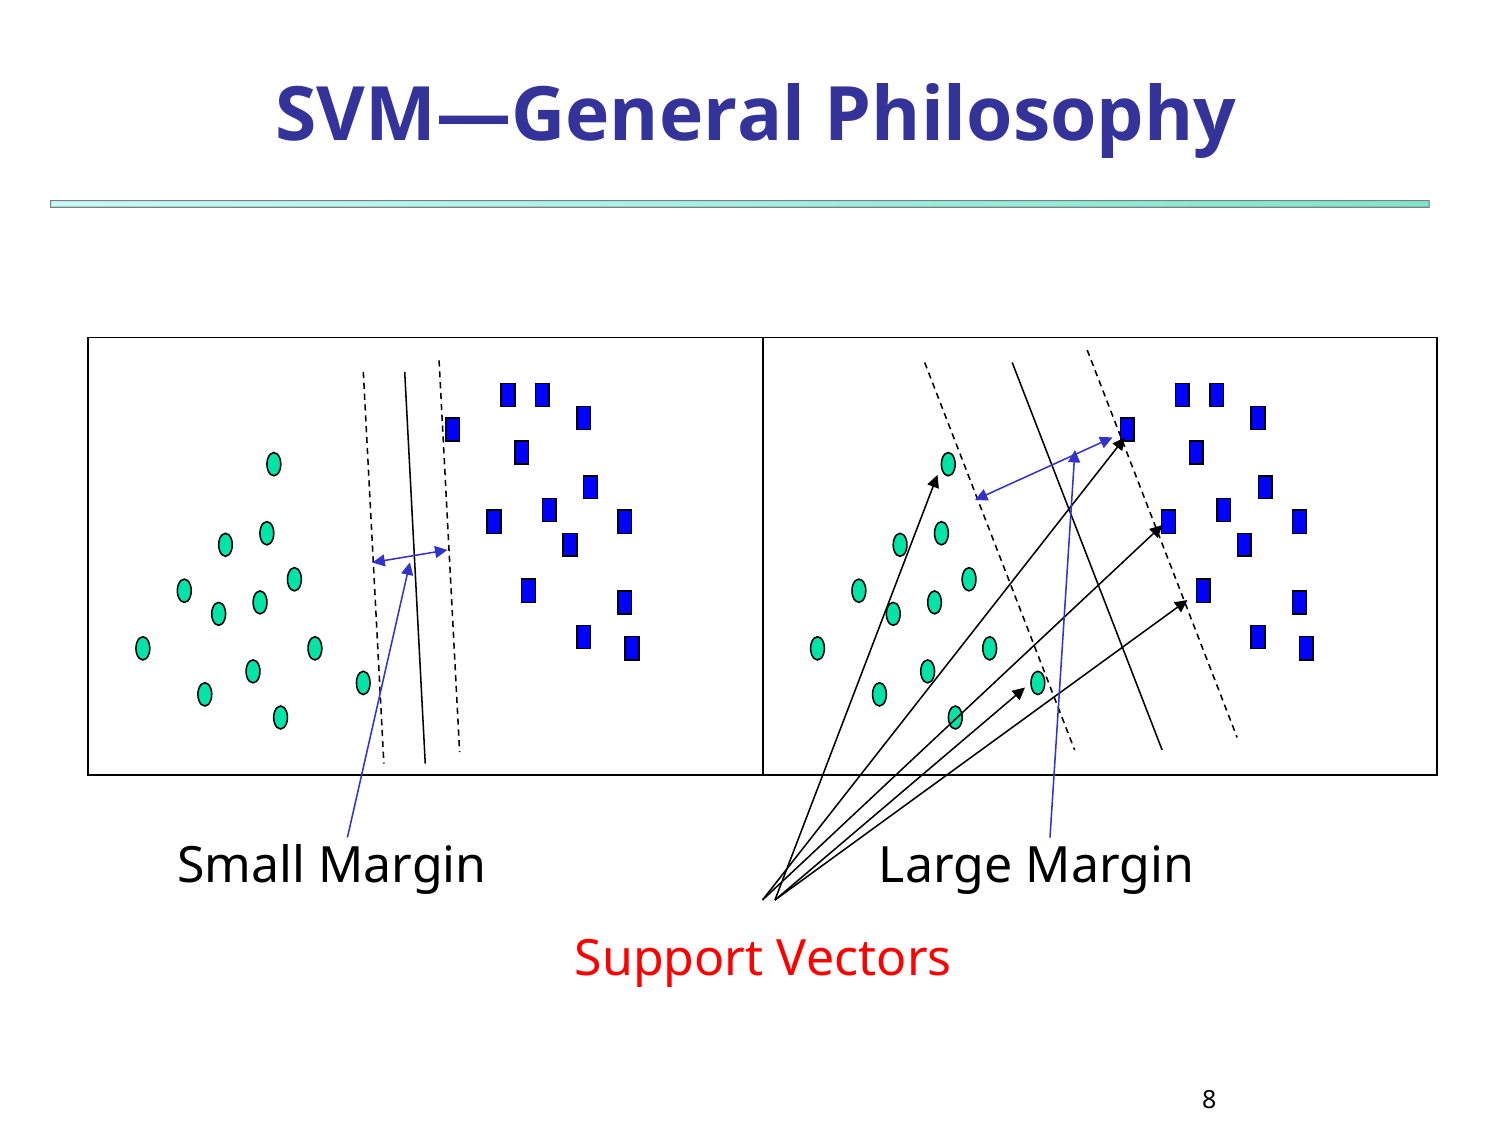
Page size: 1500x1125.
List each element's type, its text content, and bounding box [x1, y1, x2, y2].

text_box [1161, 510, 1176, 534]
text_box [618, 590, 632, 614]
text_box [1258, 475, 1272, 499]
text_box [542, 498, 557, 522]
text_box [618, 510, 632, 534]
text_box [501, 383, 515, 407]
text_box [576, 625, 591, 649]
text_box Small Margin [162, 824, 503, 901]
text_box Large Margin [864, 824, 1210, 901]
text_box [1189, 441, 1204, 465]
text_box [535, 383, 550, 407]
text_box [1251, 625, 1265, 649]
text_box [1292, 510, 1307, 534]
text_box [583, 475, 598, 499]
text_box [1196, 579, 1211, 603]
text_box [1216, 498, 1231, 522]
text_box [1251, 406, 1265, 430]
text_box [624, 636, 639, 660]
text_box [514, 441, 529, 465]
text_box <number> [1187, 1062, 1500, 1125]
text_box [1237, 533, 1252, 557]
text_box [1292, 590, 1307, 614]
text_box [1299, 636, 1314, 660]
title SVM—General Philosophy [50, 57, 1463, 163]
text_box [1175, 383, 1190, 407]
text_box Support Vectors [560, 917, 967, 994]
text_box [1120, 417, 1135, 442]
text_box [487, 510, 501, 534]
text_box [1210, 383, 1224, 407]
text_box [521, 579, 536, 603]
text_box [445, 417, 460, 442]
text_box [563, 533, 577, 557]
text_box [576, 406, 591, 430]
